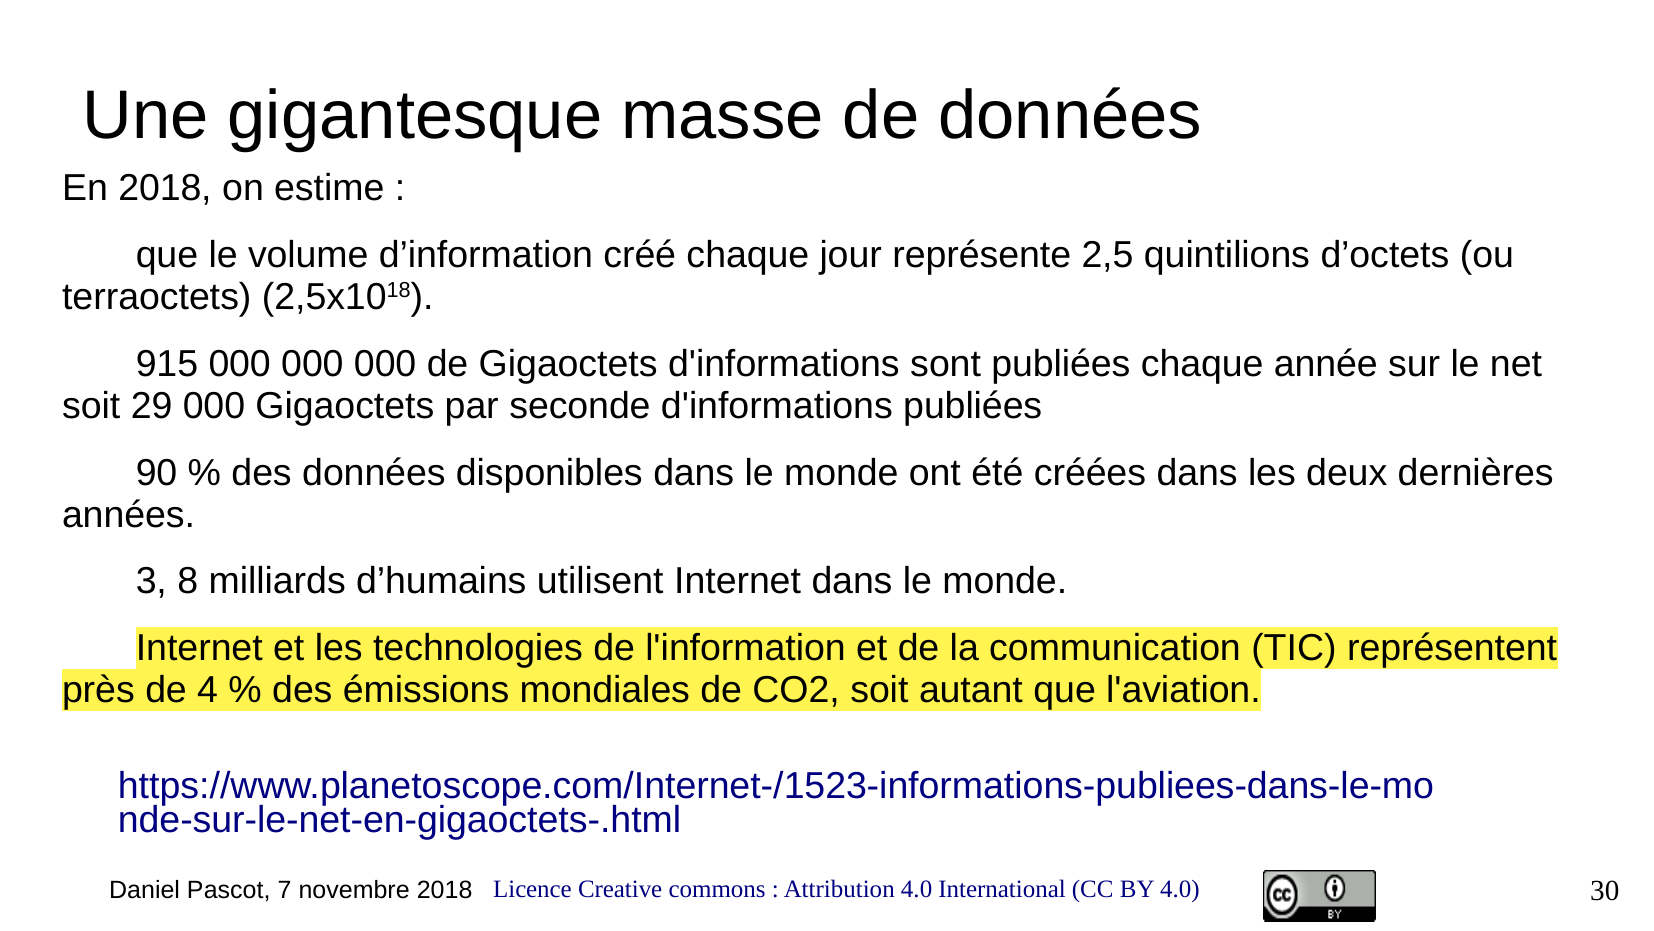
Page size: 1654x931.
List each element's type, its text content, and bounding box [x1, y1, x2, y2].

text_box En 2018, on estime : que le volume d’information créé chaque jour représente 2,5 quintilions d’octets (ou terraoctets) (2,5x1018). 915 000 000 000 de Gigaoctets d'informations sont publiées chaque année sur le net soit 29 000 Gigaoctets par seconde d'informations publiées 90 % des données disponibles dans le monde ont été créées dans les deux dernières années. 3, 8 milliards d’humains utilisent Internet dans le monde. Internet et les technologies de l'information et de la communication (TIC) représentent près de 4 % des émissions mondiales de CO2, soit autant que l'aviation. [47, 159, 1583, 761]
picture [1263, 870, 1376, 922]
text_box https://www.planetoscope.com/Internet-/1523-informations-publiees-dans-le-monde-sur-le-net-en-gigaoctets-.html [103, 757, 1454, 857]
title Une gigantesque masse de données [82, 37, 1571, 159]
